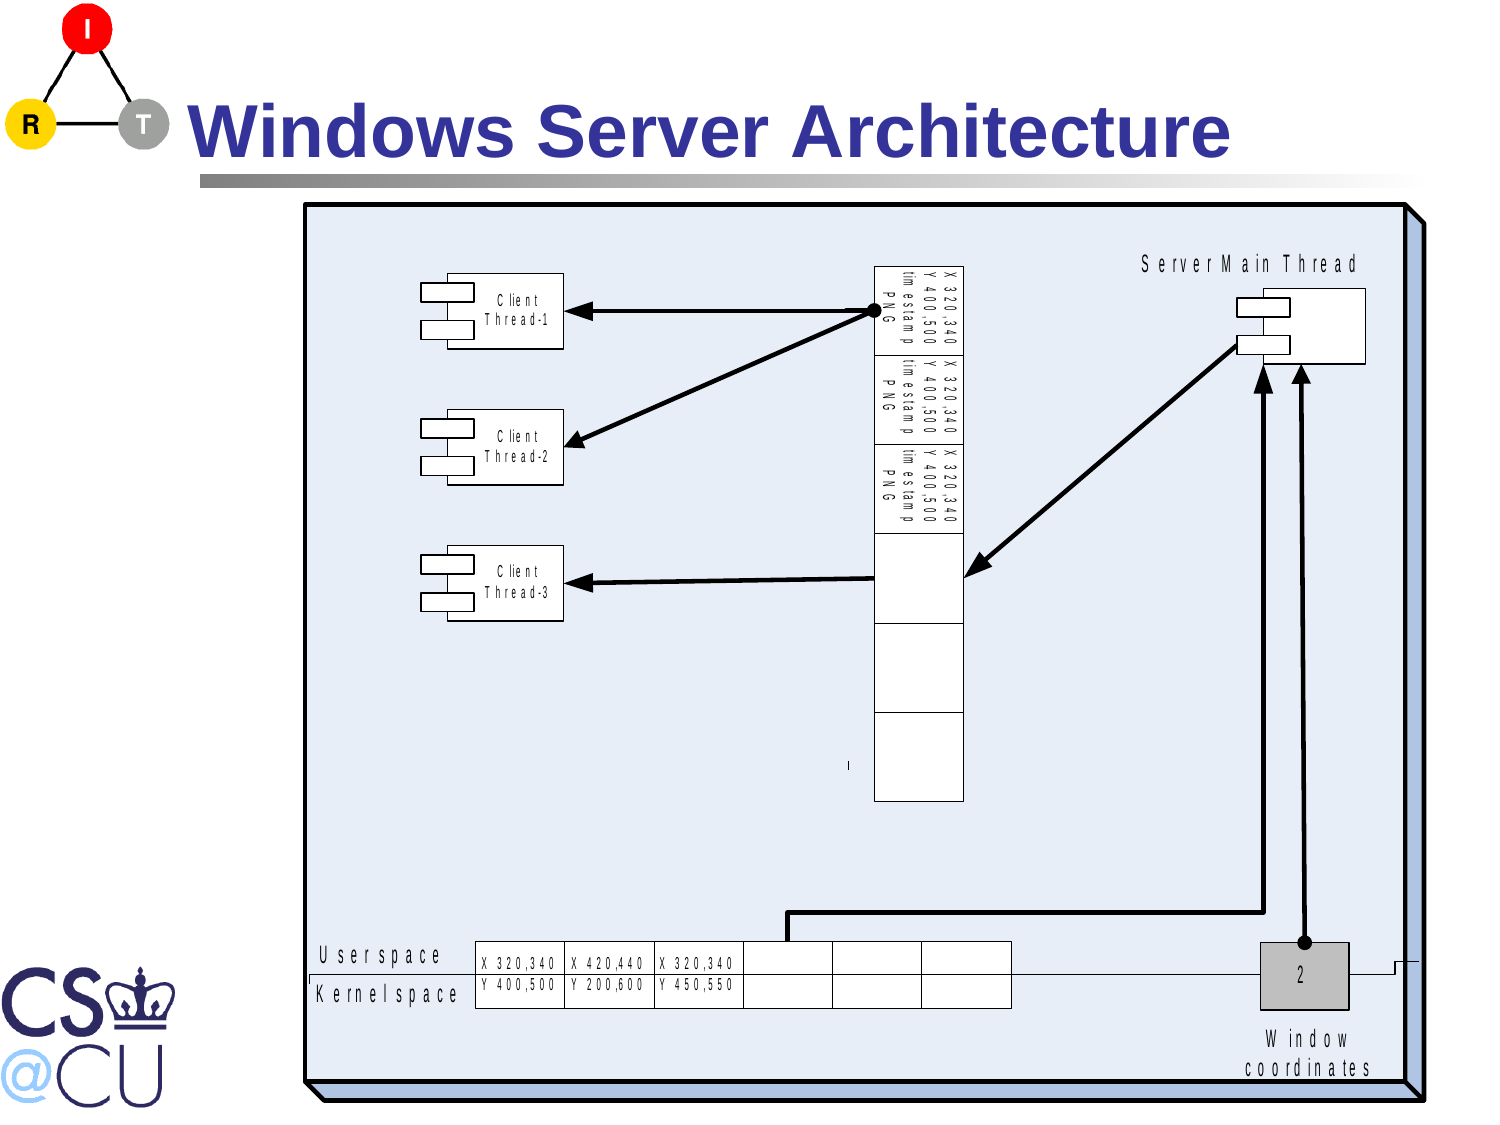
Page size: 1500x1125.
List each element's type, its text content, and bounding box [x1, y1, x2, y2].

picture [0, 0, 173, 154]
title Windows Server Architecture [187, 44, 1463, 218]
picture [0, 949, 175, 1125]
picture [300, 199, 1429, 1106]
